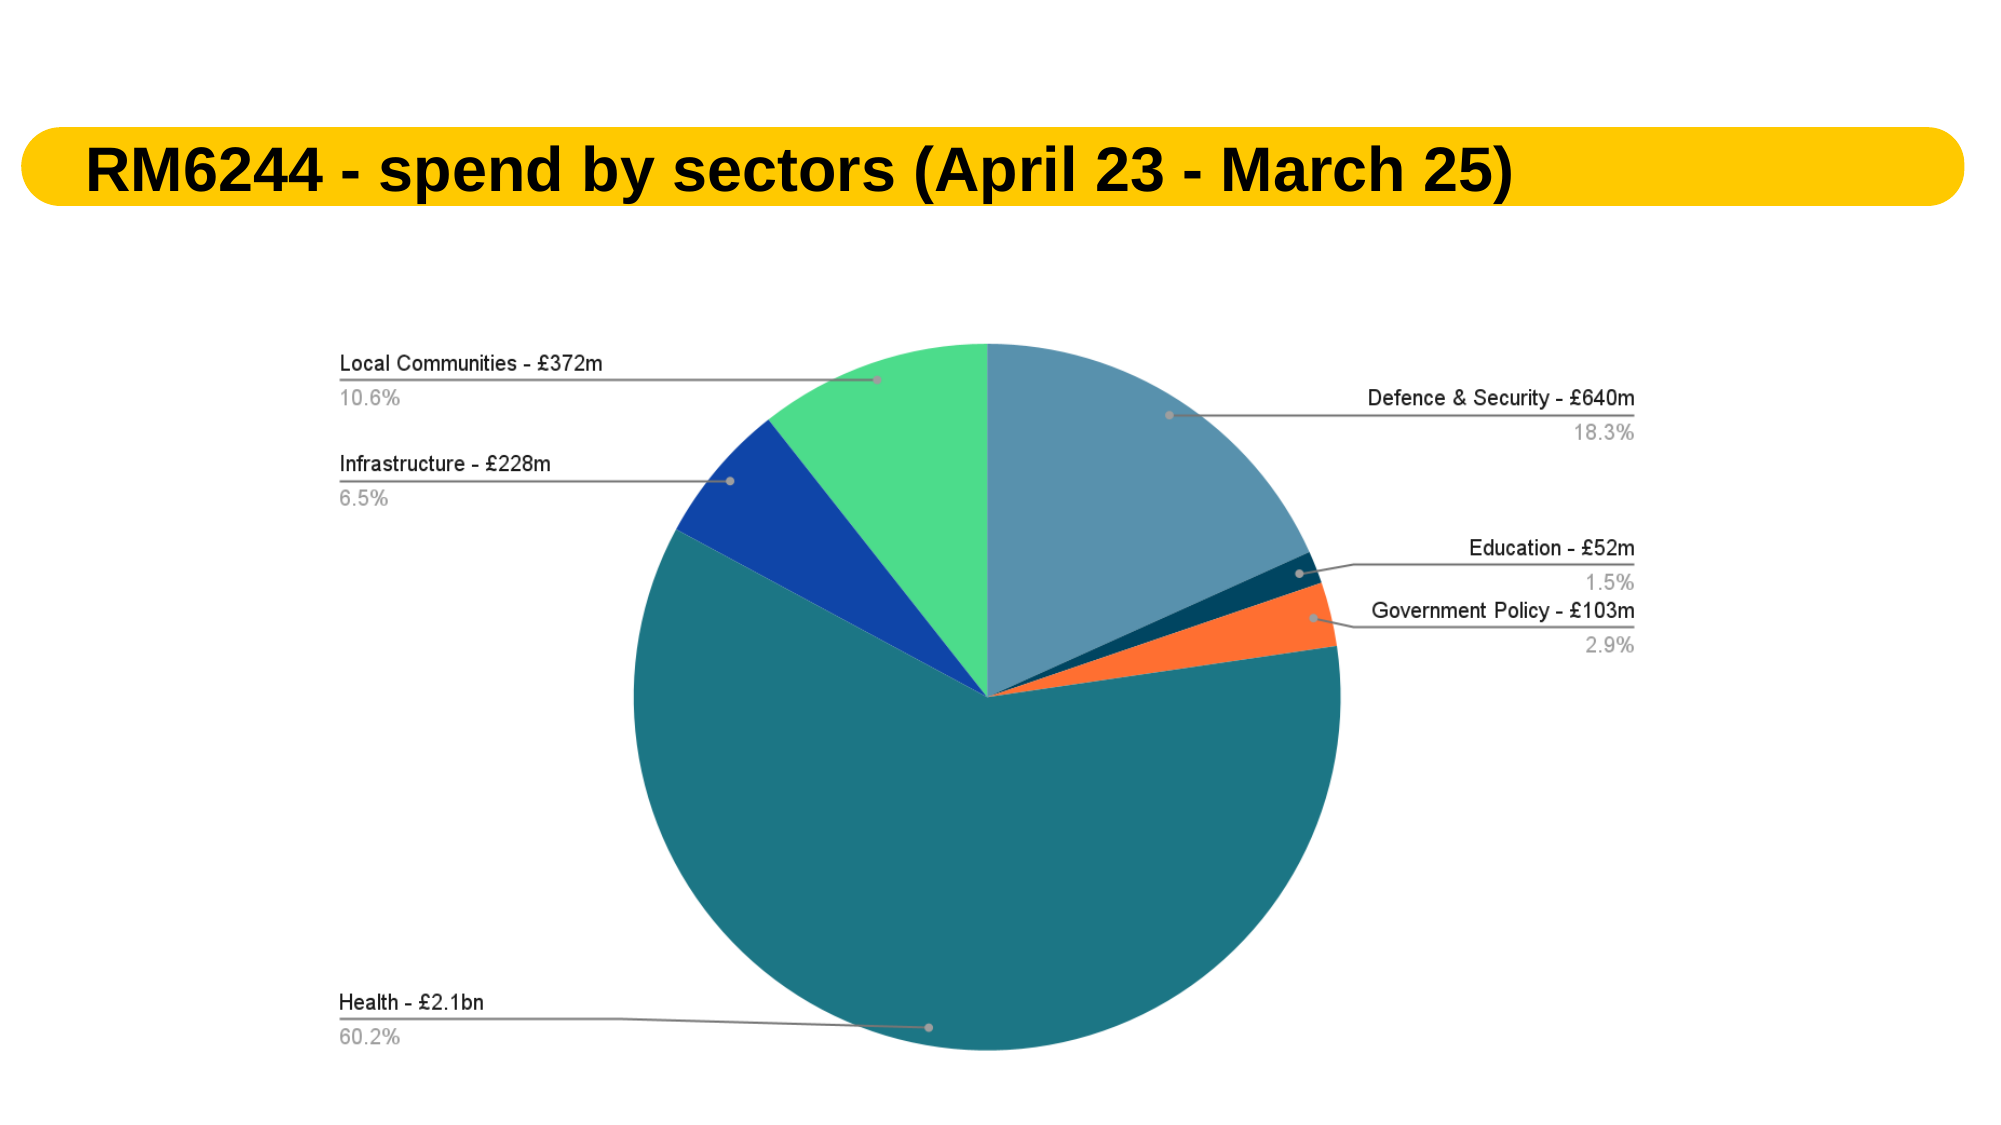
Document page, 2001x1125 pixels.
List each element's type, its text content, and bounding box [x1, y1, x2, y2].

picture [296, 224, 1704, 1094]
title RM6244 - spend by sectors (April 23 - March 25) [65, 108, 1638, 181]
